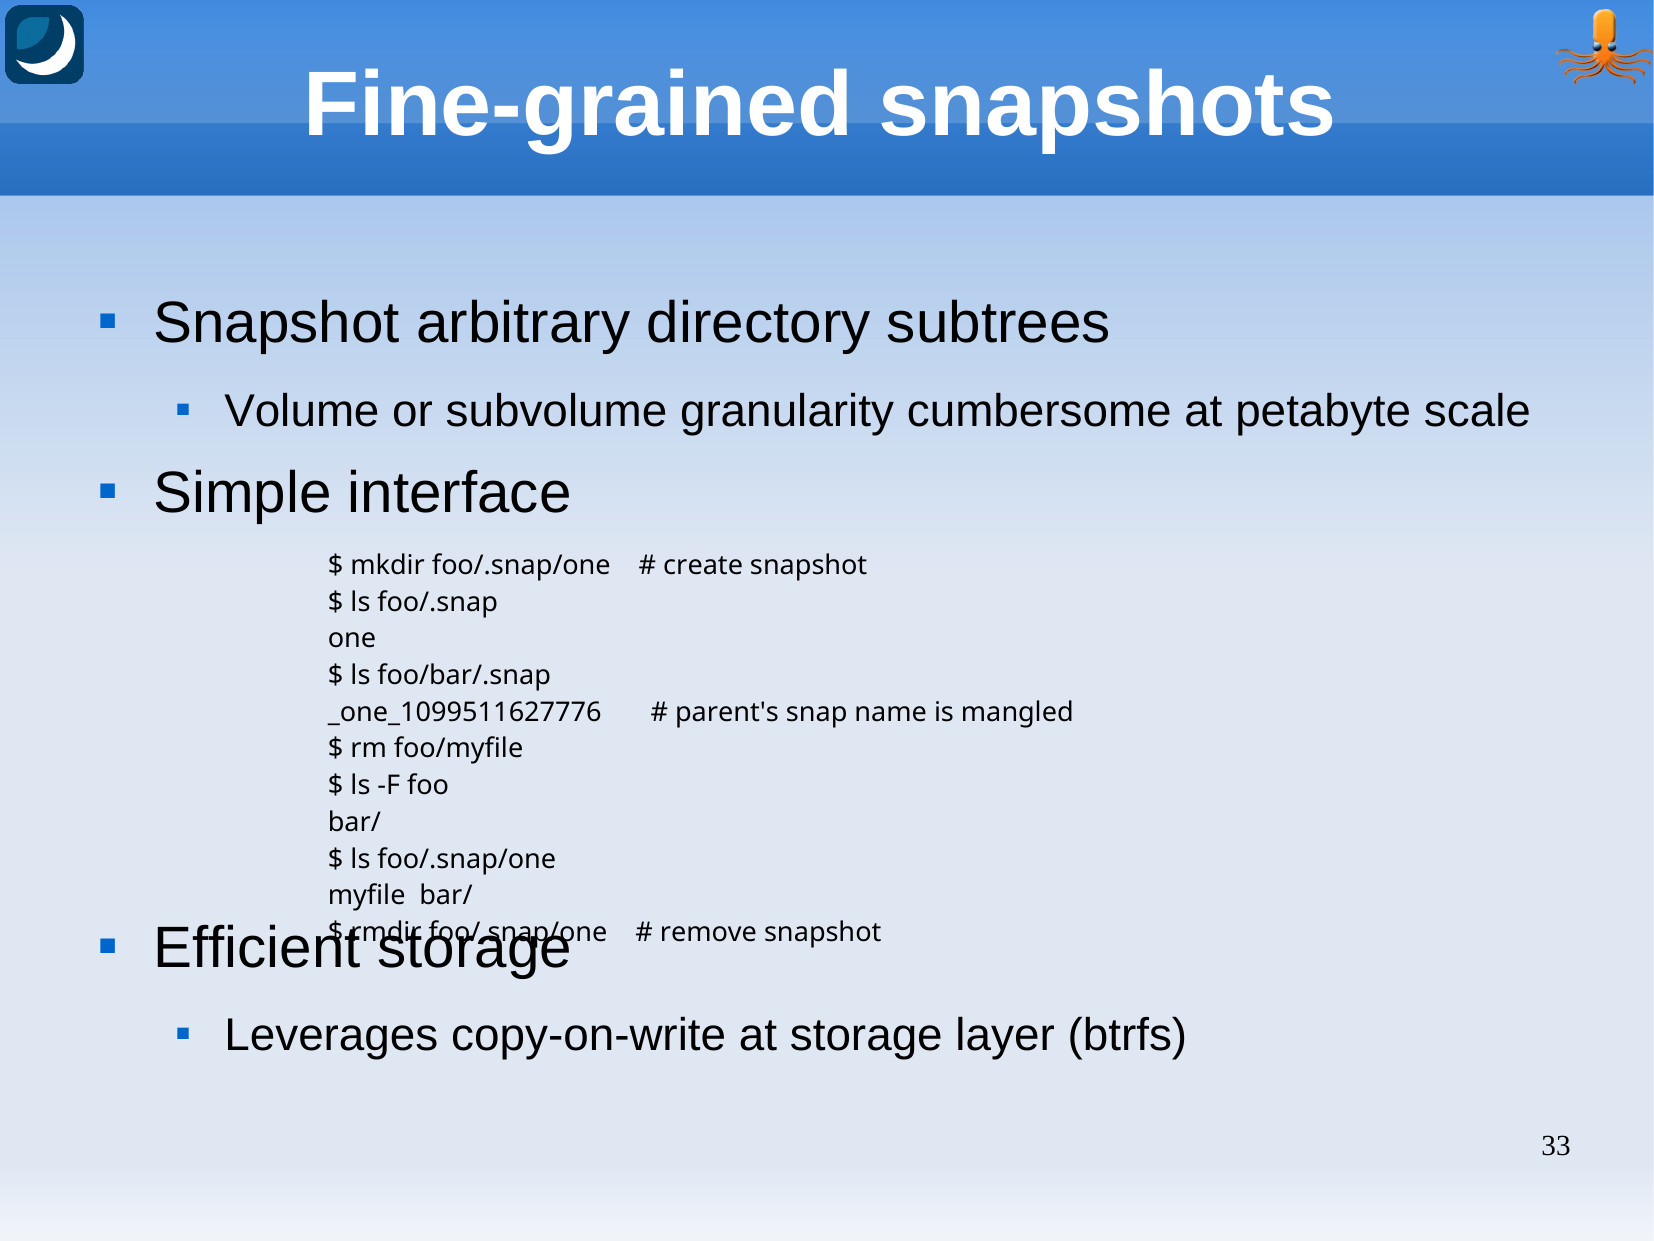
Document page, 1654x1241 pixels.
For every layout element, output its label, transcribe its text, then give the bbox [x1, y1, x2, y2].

picture [0, 0, 1654, 1241]
title Fine-grained snapshots [76, 0, 1565, 208]
list Snapshot arbitrary directory subtrees Volume or subvolume granularity cumbersome at petabyte scale Simple interface Efficient storage Leverages copy-on-write at storage layer (btrfs) [82, 290, 1571, 1094]
text_box $ mkdir foo/.snap/one # create snapshot $ ls foo/.snap one $ ls foo/bar/.snap _one_1099511627776 # parent's snap name is mangled $ rm foo/myfile $ ls -F foo bar/ $ ls foo/.snap/one myfile bar/ $ rmdir foo/.snap/one # remove snapshot [313, 538, 1256, 908]
